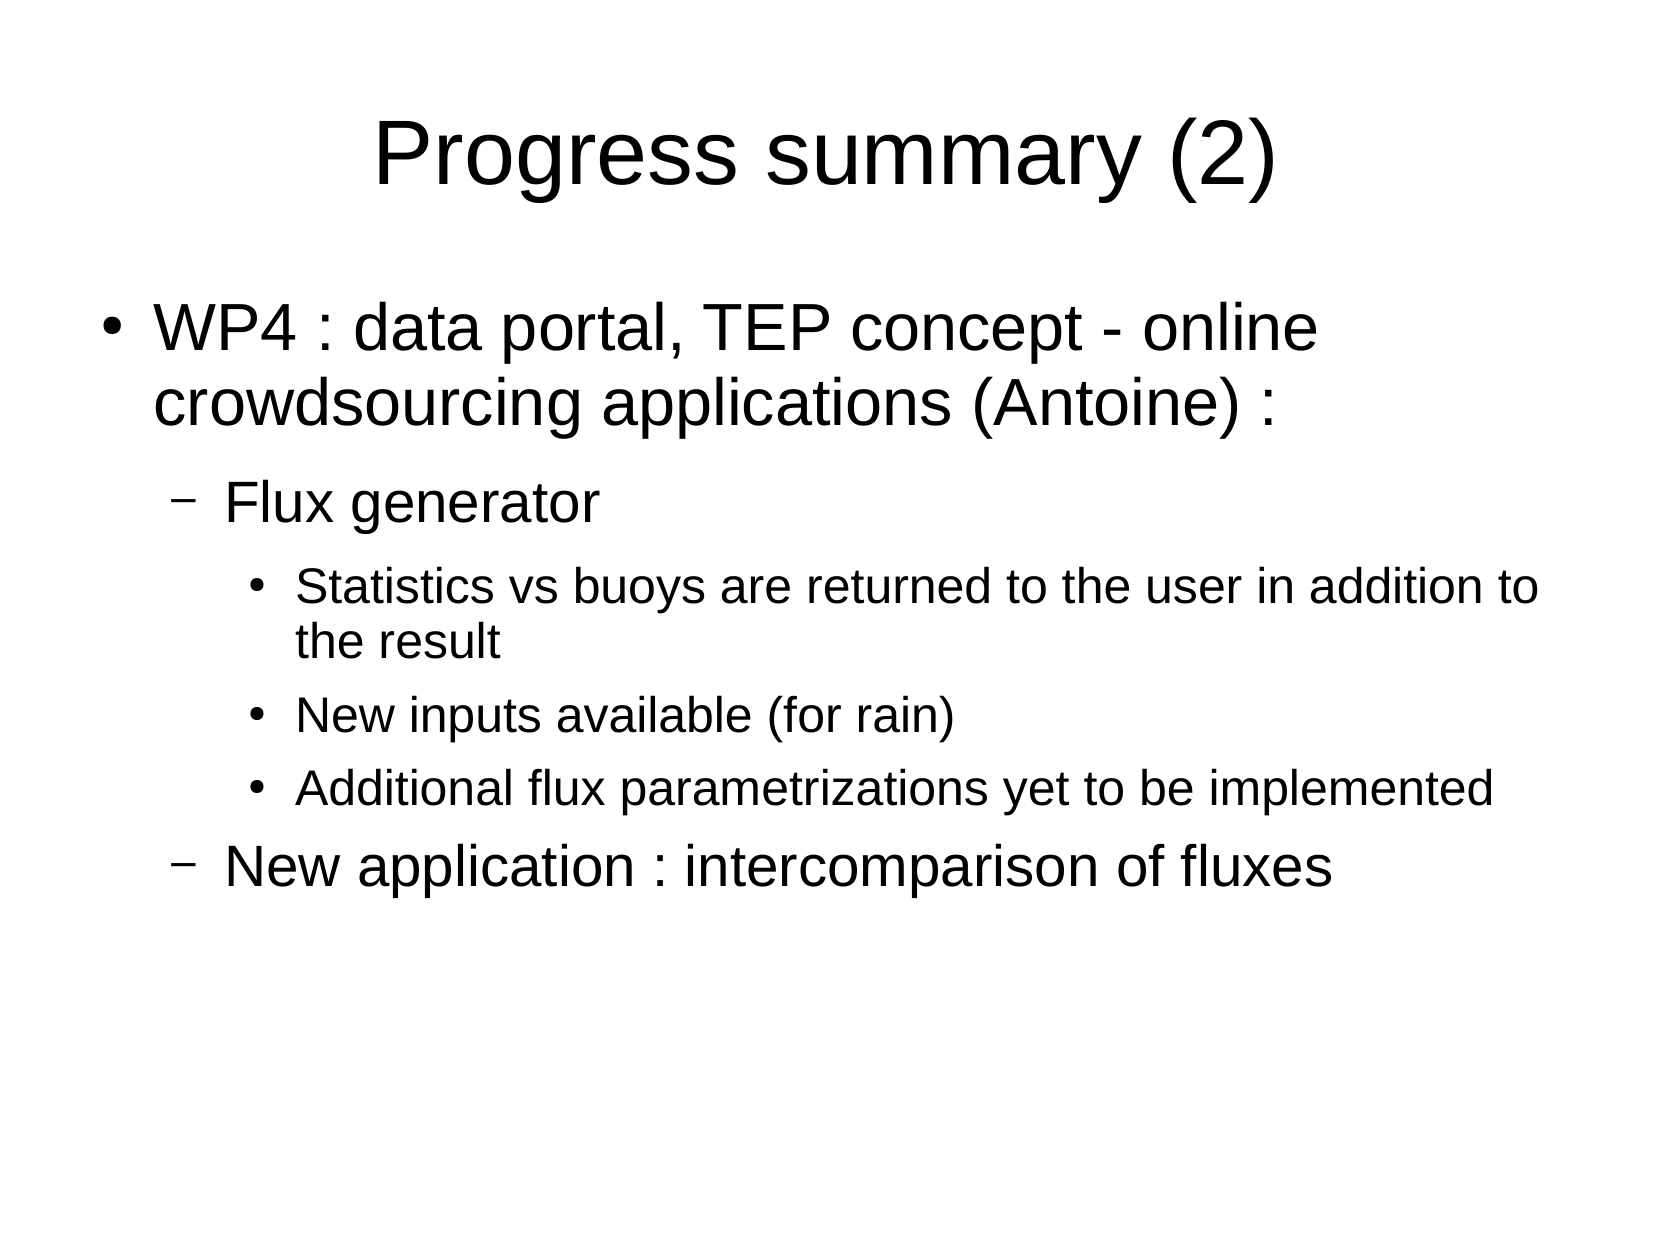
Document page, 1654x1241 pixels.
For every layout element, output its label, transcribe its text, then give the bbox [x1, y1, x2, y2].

list WP4 : data portal, TEP concept - online crowdsourcing applications (Antoine) : Flux generator Statistics vs buoys are returned to the user in addition to the result New inputs available (for rain) Additional flux parametrizations yet to be implemented New application : intercomparison of fluxes [82, 290, 1571, 1010]
title Progress summary (2) [82, 49, 1571, 257]
